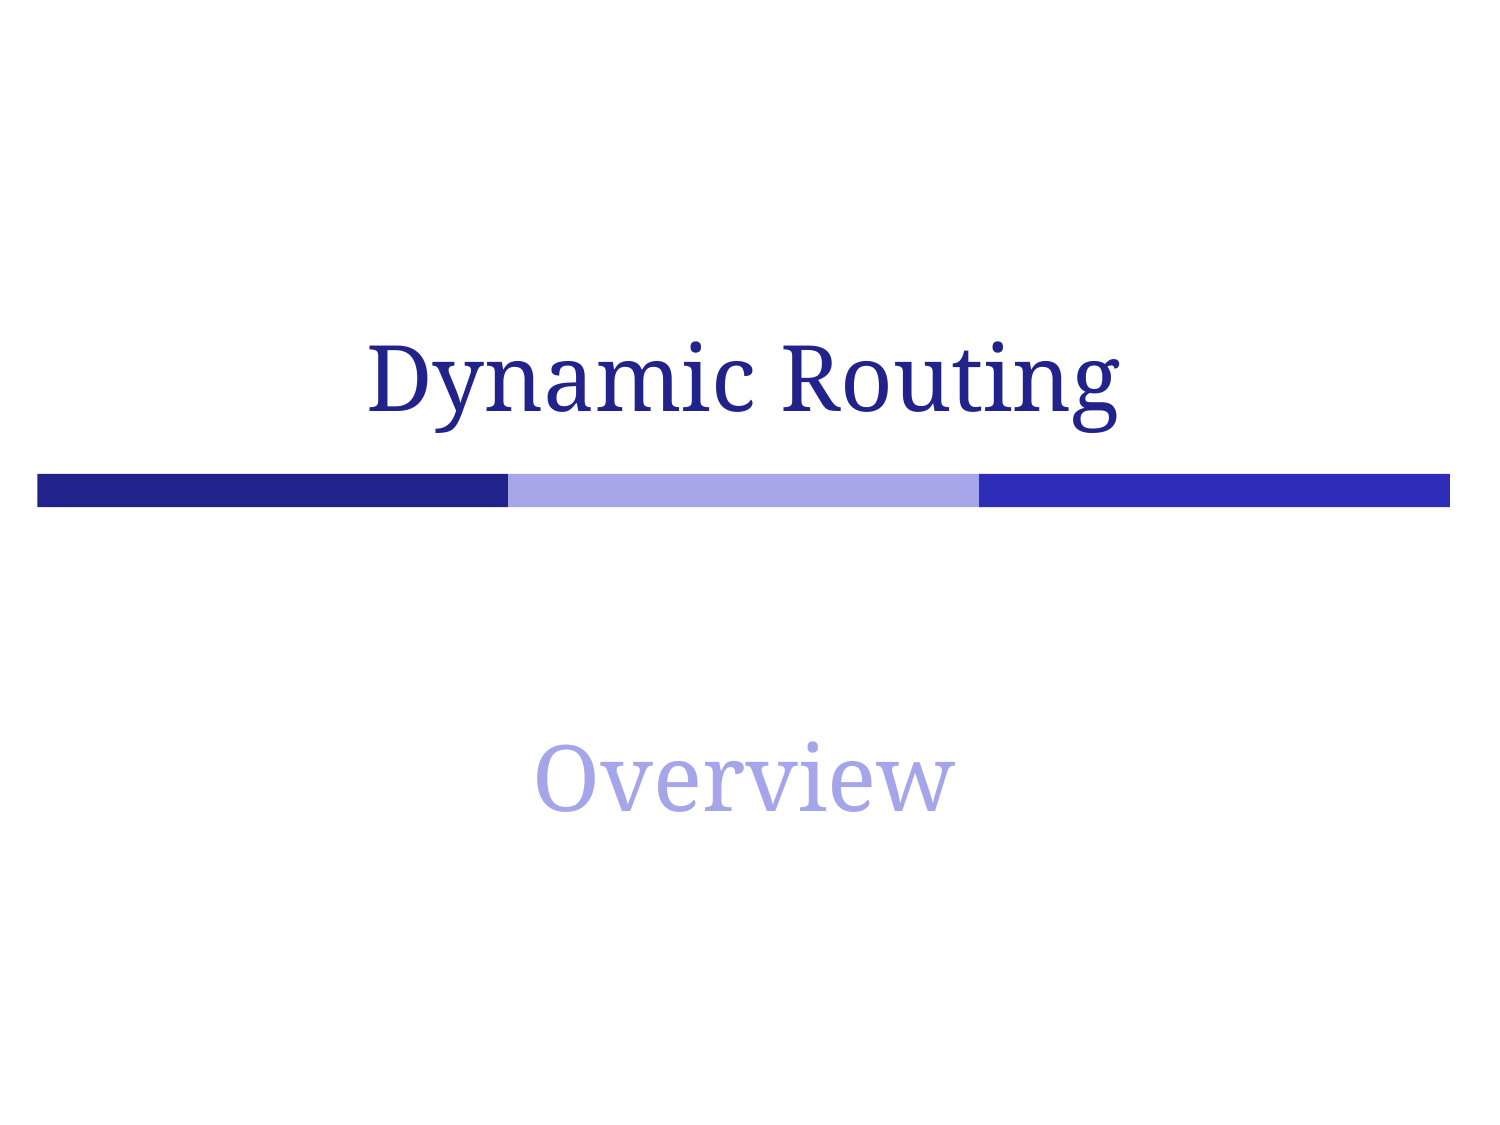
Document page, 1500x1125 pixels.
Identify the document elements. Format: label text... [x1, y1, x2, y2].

title Dynamic Routing [106, 212, 1381, 561]
text_box Overview [106, 611, 1382, 961]
